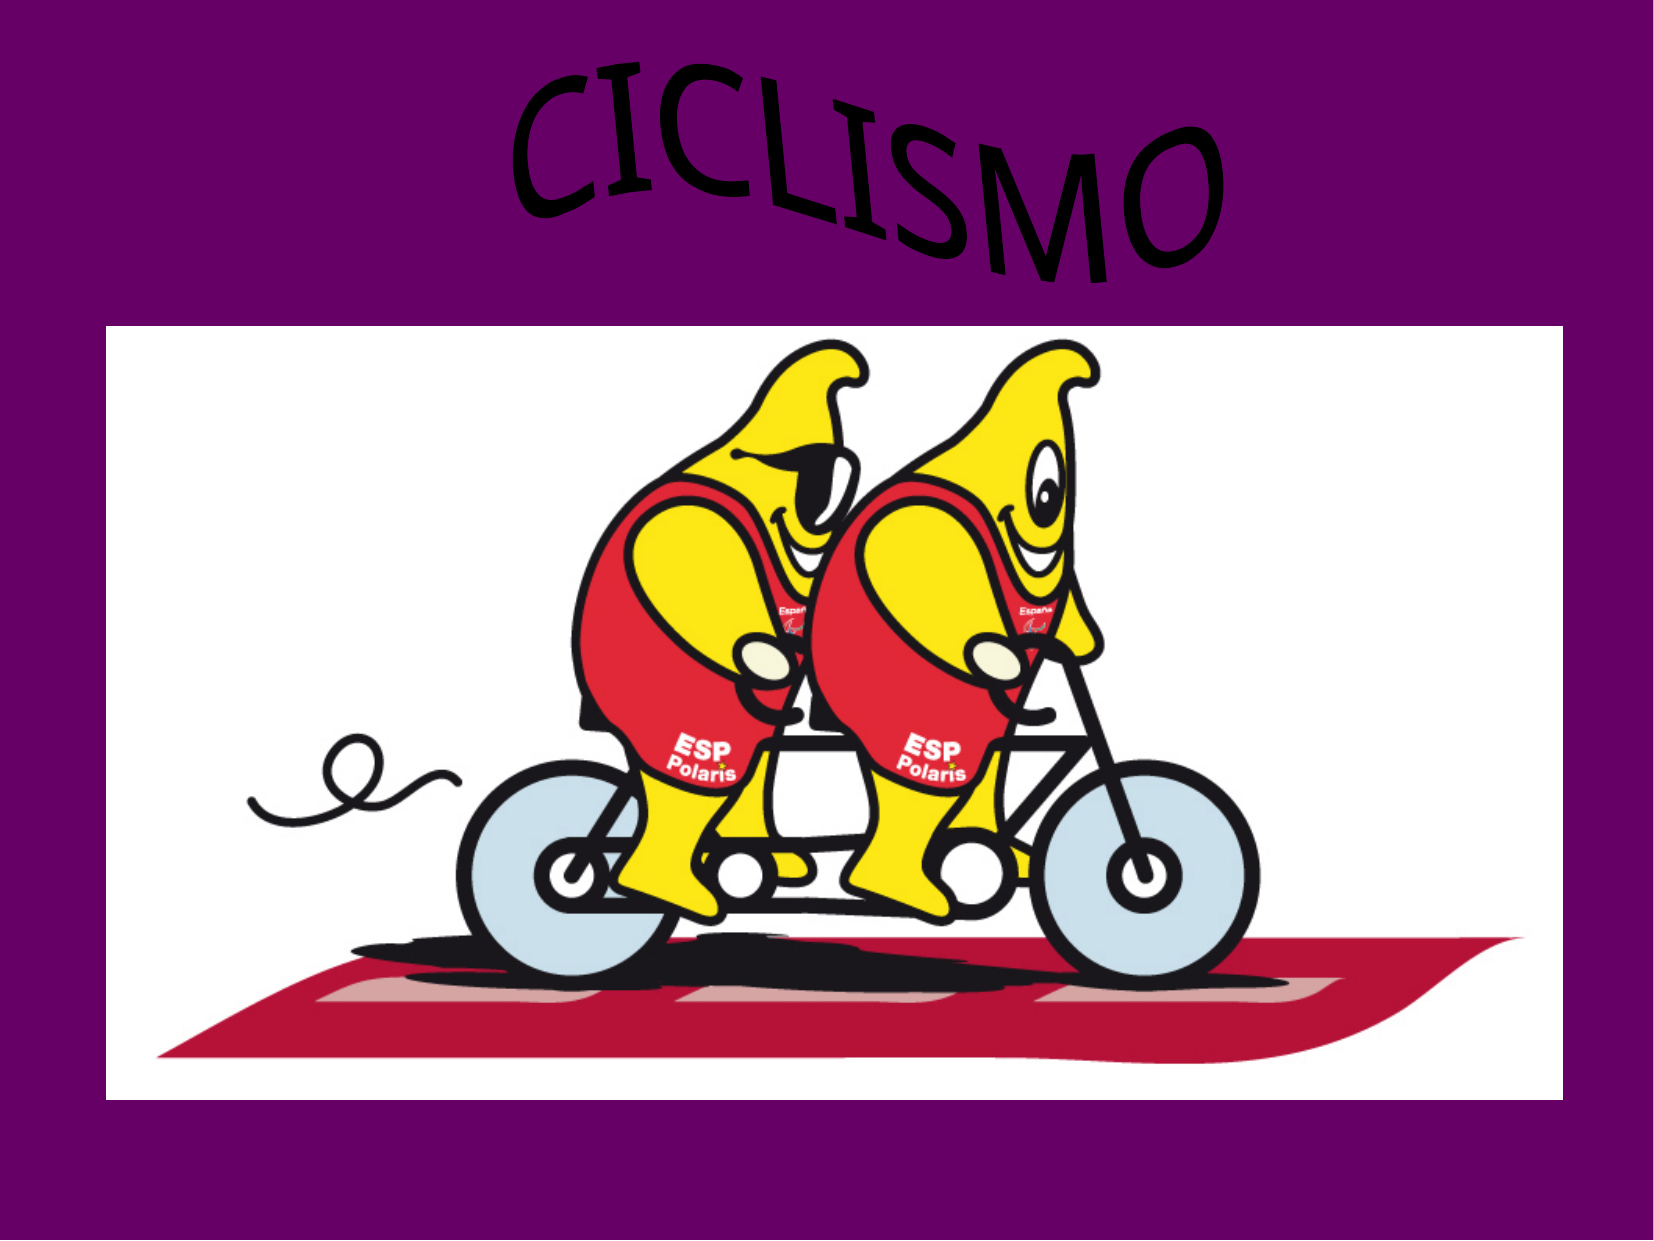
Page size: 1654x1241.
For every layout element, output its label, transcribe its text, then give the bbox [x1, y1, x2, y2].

text_box CICLISMO [979, 144, 1106, 283]
text_box CICLISMO [891, 124, 967, 259]
text_box CICLISMO [761, 77, 836, 224]
text_box CICLISMO [660, 64, 749, 197]
text_box CICLISMO [513, 75, 594, 218]
text_box CICLISMO [597, 62, 651, 196]
text_box CICLISMO [1124, 127, 1223, 268]
text_box CICLISMO [833, 99, 886, 240]
picture [106, 326, 1563, 1100]
